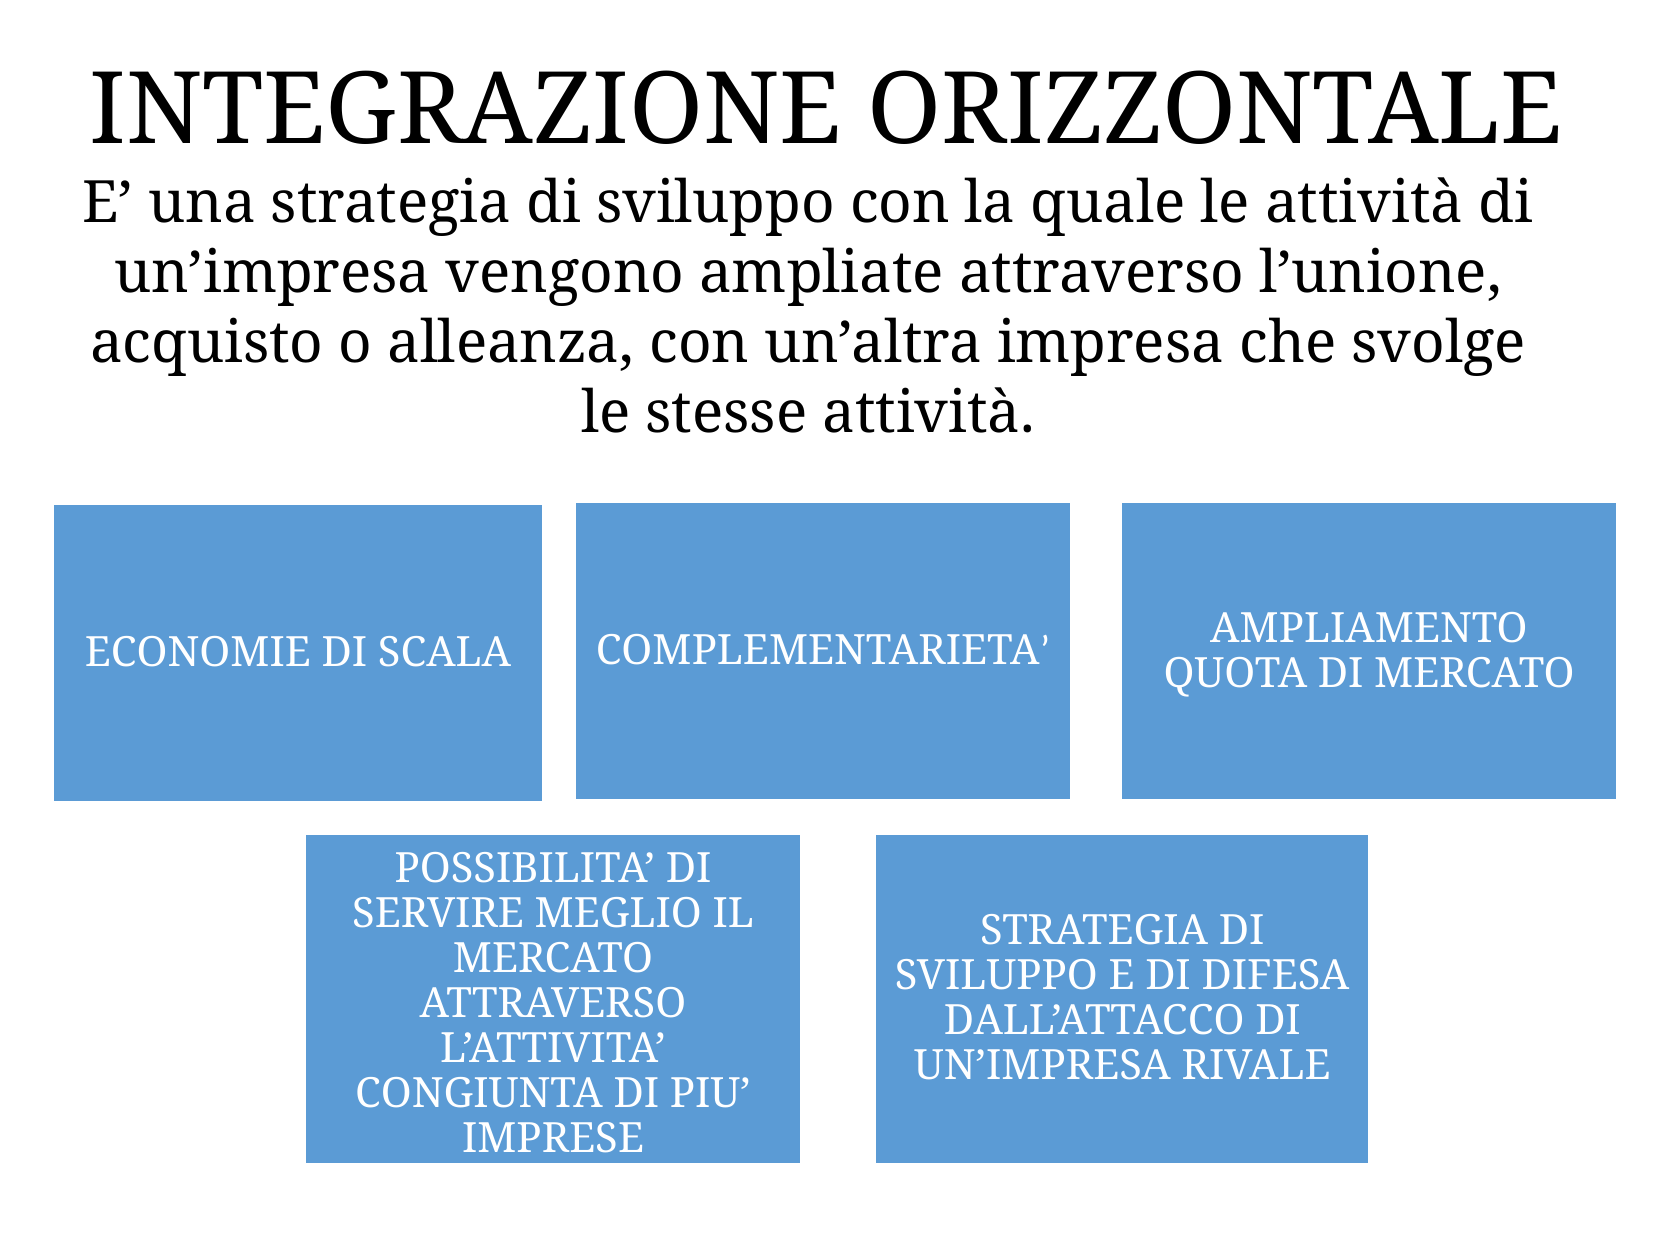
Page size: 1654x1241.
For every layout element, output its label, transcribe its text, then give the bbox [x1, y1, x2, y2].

text_box POSSIBILITA’ DI SERVIRE MEGLIO IL MERCATO ATTRAVERSO L’ATTIVITA’ CONGIUNTA DI PIU’ IMPRESE [304, 833, 802, 1164]
text_box AMPLIAMENTO QUOTA DI MERCATO [1120, 502, 1618, 801]
text_box COMPLEMENTARIETA’ [574, 502, 1072, 801]
title INTEGRAZIONE ORIZZONTALE [53, 0, 1601, 208]
text_box STRATEGIA DI SVILUPPO E DI DIFESA DALL’ATTACCO DI UN’IMPRESA RIVALE [875, 833, 1370, 1164]
list E’ una strategia di sviluppo con la quale le attività di un’impresa vengono ampliate attraverso l’unione, acquisto o alleanza, con un’altra impresa che svolge le stesse attività. [82, 164, 1571, 984]
text_box ECONOMIE DI SCALA [53, 503, 544, 802]
